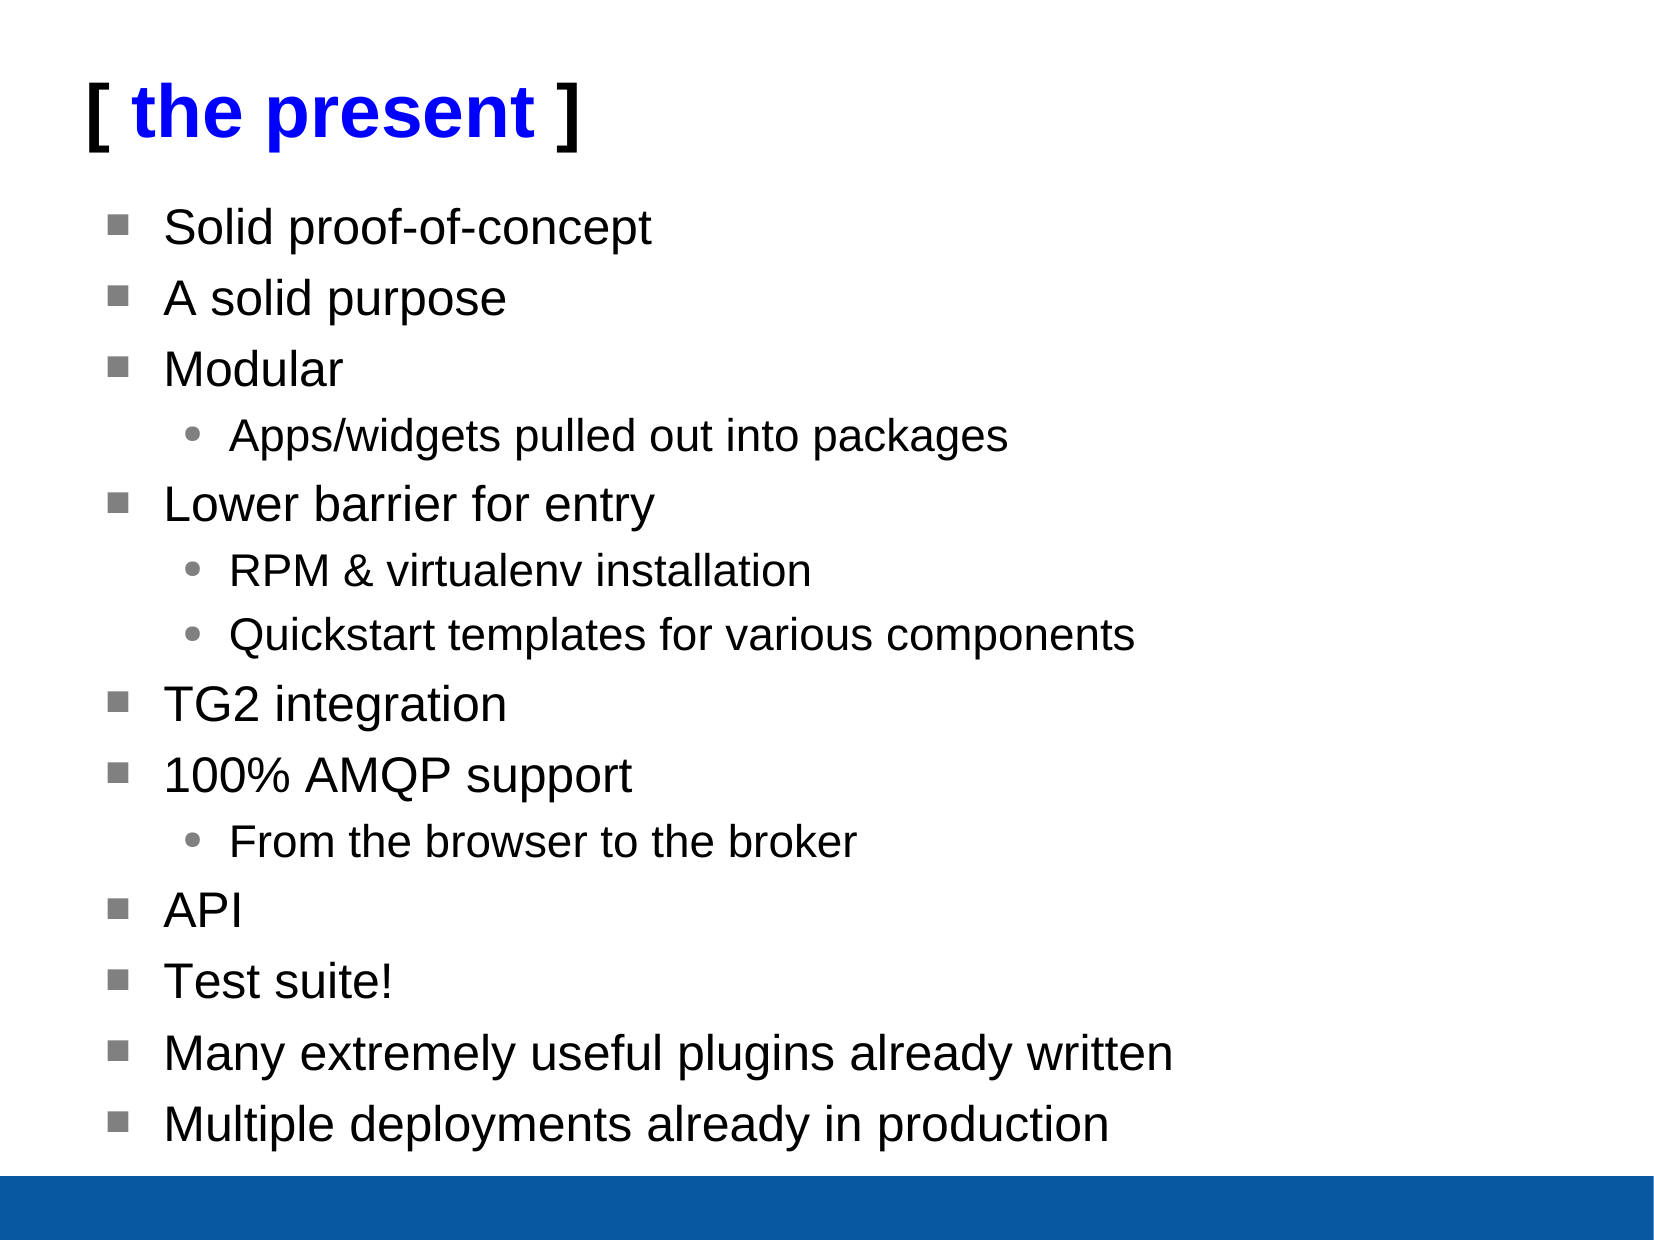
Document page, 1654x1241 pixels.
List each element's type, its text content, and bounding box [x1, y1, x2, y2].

title [ the present ] [64, 57, 1470, 167]
list Solid proof-of-concept A solid purpose Modular Apps/widgets pulled out into packages Lower barrier for entry RPM & virtualenv installation Quickstart templates for various components TG2 integration 100% AMQP support From the browser to the broker API Test suite! Many extremely useful plugins already written Multiple deployments already in production [107, 198, 1513, 1152]
picture [0, 1176, 1654, 1240]
